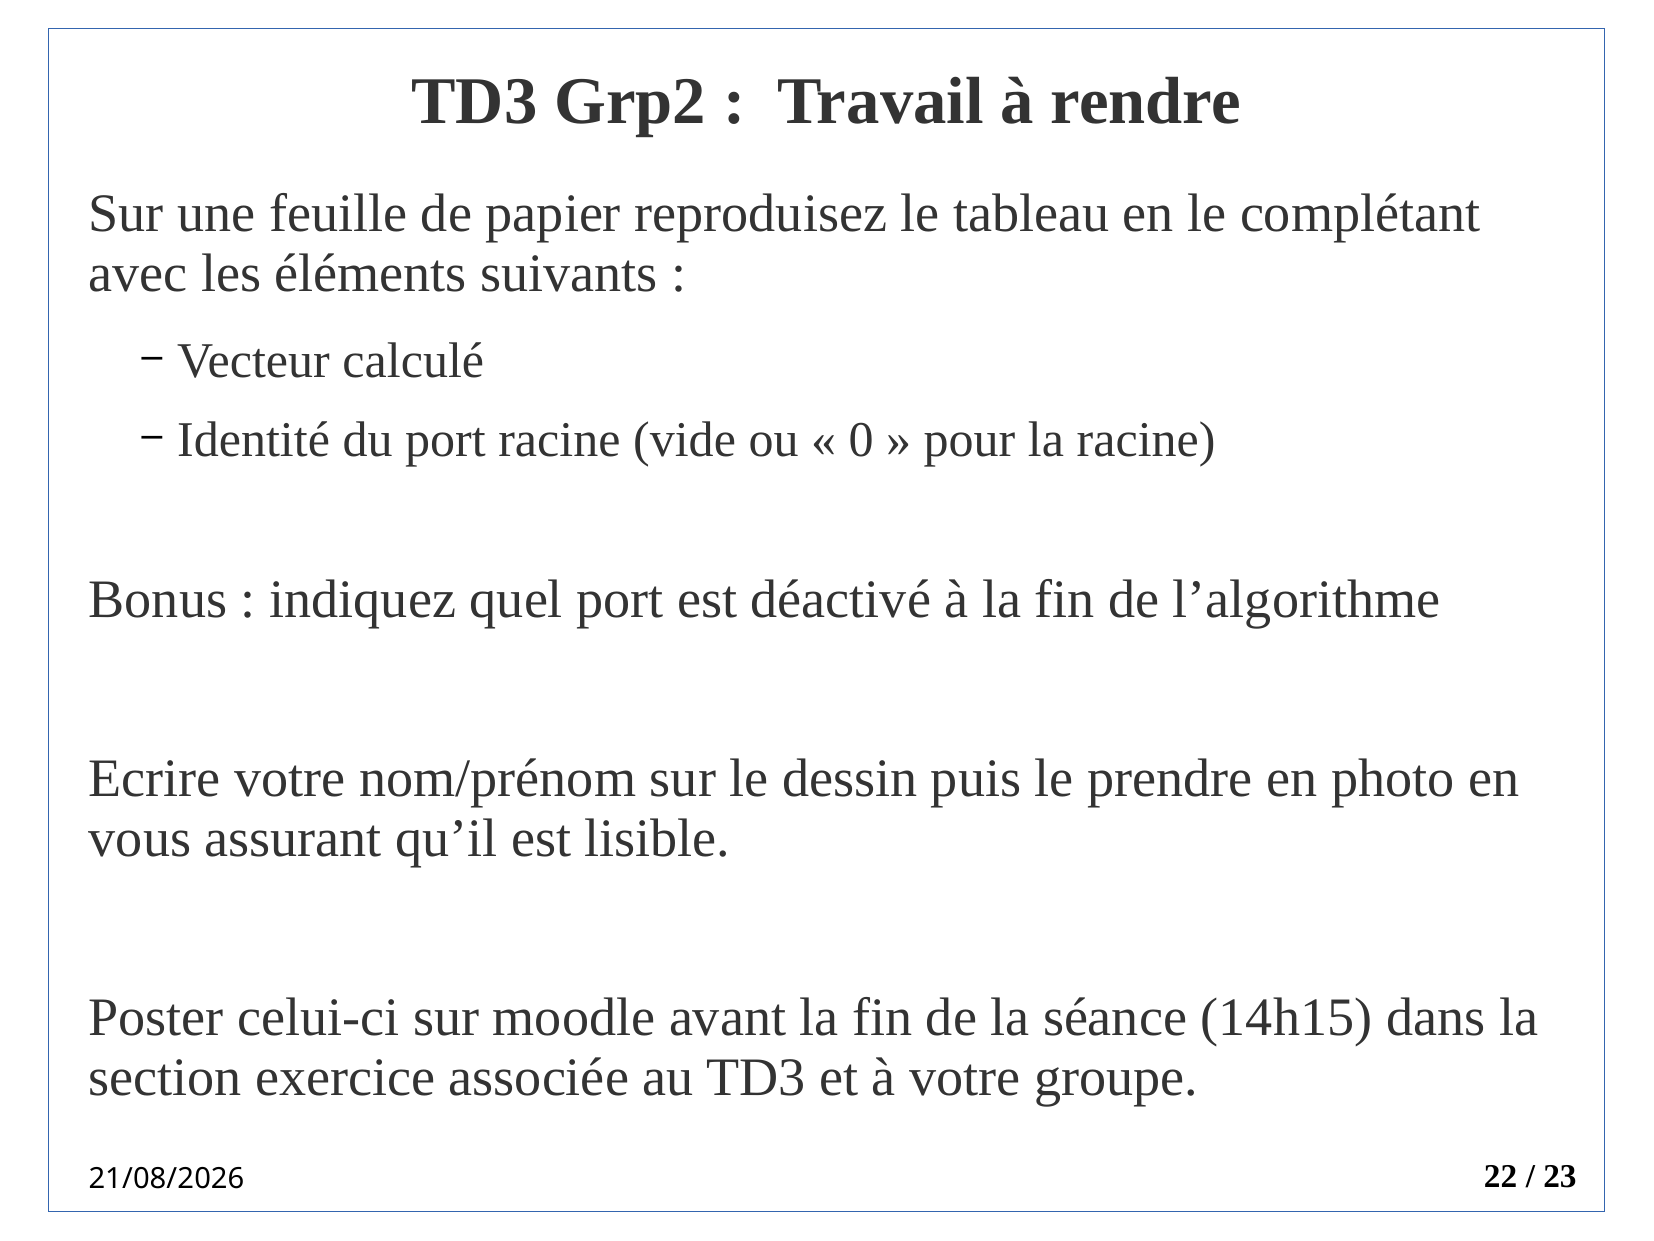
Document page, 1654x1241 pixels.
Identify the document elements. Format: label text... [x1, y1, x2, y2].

title TD3 Grp2 : Travail à rendre [88, 61, 1565, 142]
list Sur une feuille de papier reproduisez le tableau en le complétant avec les éléments suivants : Vecteur calculé Identité du port racine (vide ou « 0 » pour la racine) Bonus : indiquez quel port est déactivé à la fin de l’algorithme Ecrire votre nom/prénom sur le dessin puis le prendre en photo en vous assurant qu’il est lisible. Poster celui-ci sur moodle avant la fin de la séance (14h15) dans la section exercice associée au TD3 et à votre groupe. [88, 183, 1565, 1123]
